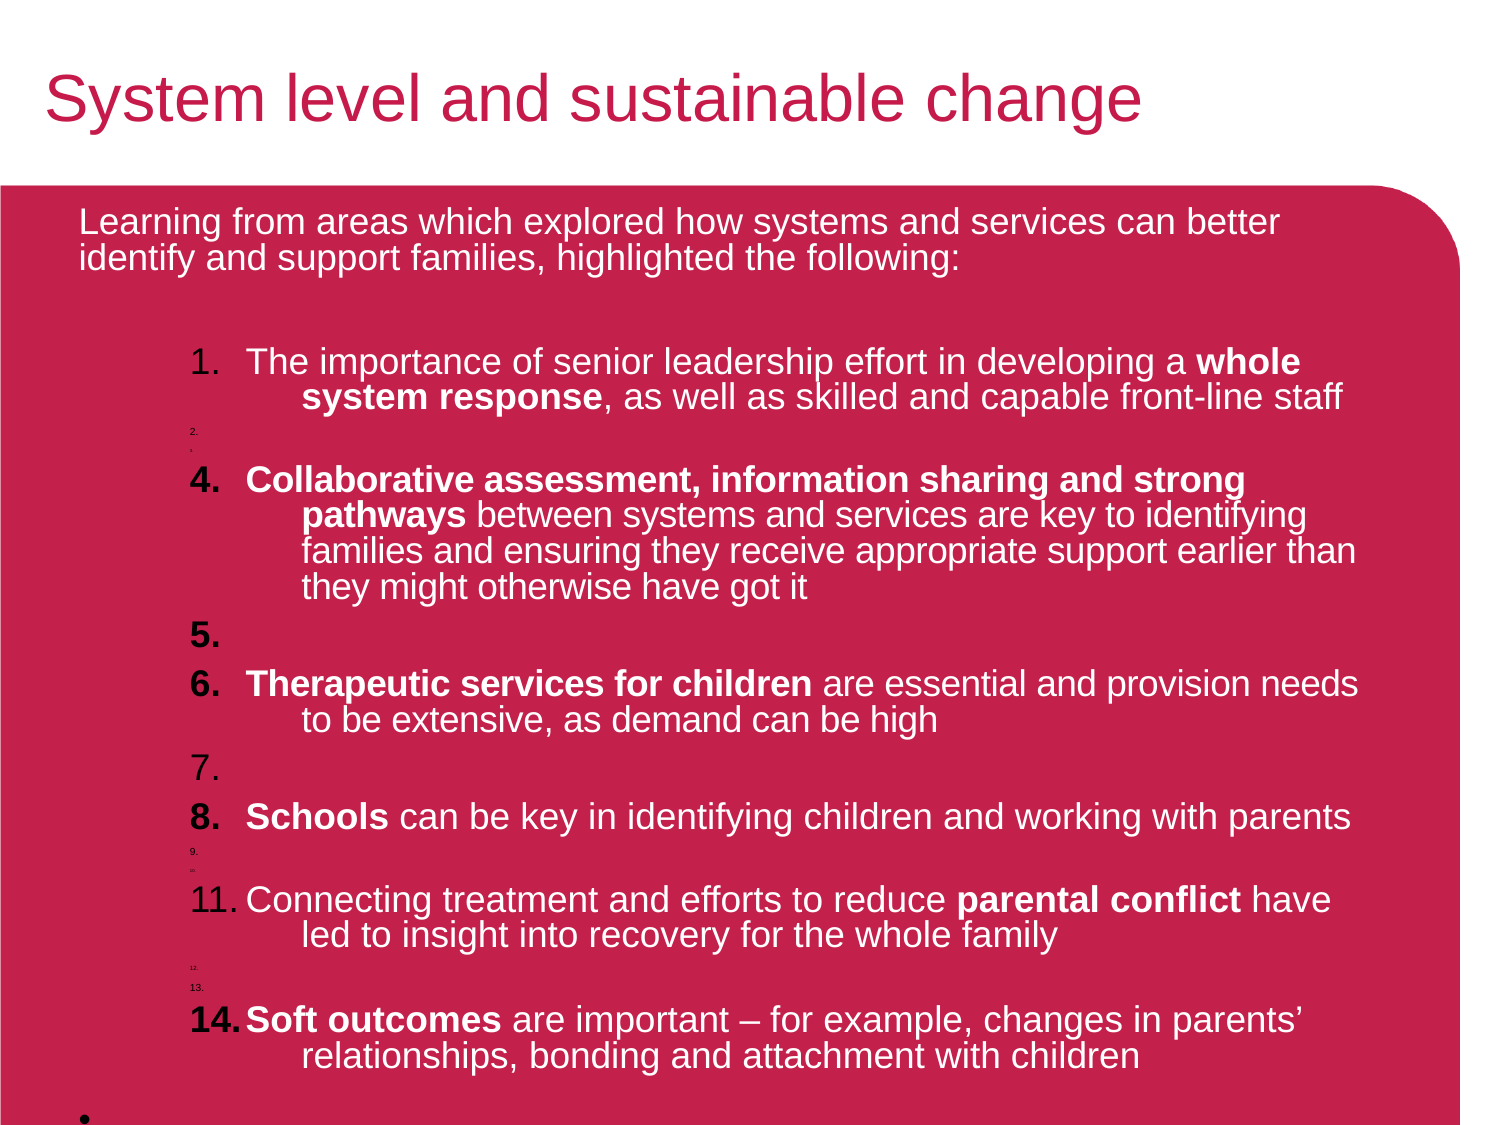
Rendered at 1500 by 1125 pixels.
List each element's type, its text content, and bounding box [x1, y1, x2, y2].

title System level and sustainable change [29, 48, 1324, 150]
list Learning from areas which explored how systems and services can better identify and support families, highlighted the following: The importance of senior leadership effort in developing a whole system response, as well as skilled and capable front-line staff Collaborative assessment, information sharing and strong pathways between systems and services are key to identifying families and ensuring they receive appropriate support earlier than they might otherwise have got it Therapeutic services for children are essential and provision needs to be extensive, as demand can be high Schools can be key in identifying children and working with parents Connecting treatment and efforts to reduce parental conflict have led to insight into recovery for the whole family Soft outcomes are important – for example, changes in parents’ relationships, bonding and attachment with children [63, 198, 1381, 1097]
picture [0, 0, 1500, 1125]
